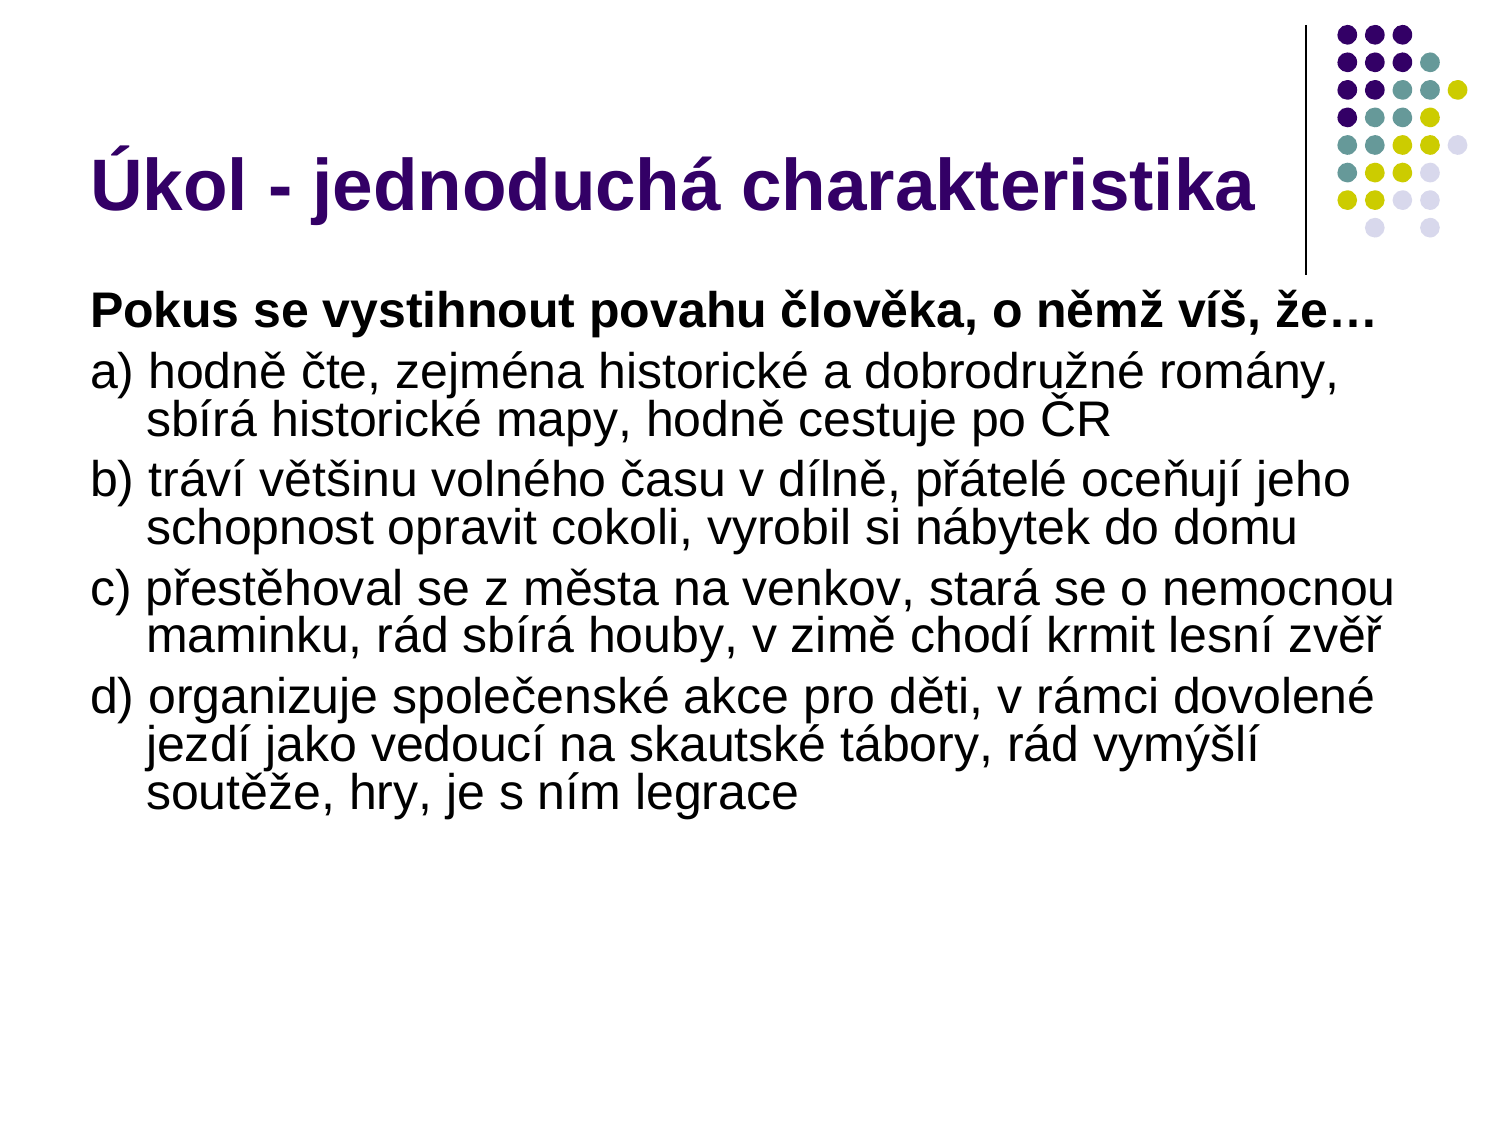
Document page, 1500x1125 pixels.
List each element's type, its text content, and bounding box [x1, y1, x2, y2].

list Pokus se vystihnout povahu člověka, o němž víš, že… a) hodně čte, zejména historické a dobrodružné romány, sbírá historické mapy, hodně cestuje po ČR b) tráví většinu volného času v dílně, přátelé oceňují jeho schopnost opravit cokoli, vyrobil si nábytek do domu c) přestěhoval se z města na venkov, stará se o nemocnou maminku, rád sbírá houby, v zimě chodí krmit lesní zvěř d) organizuje společenské akce pro děti, v rámci dovolené jezdí jako vedoucí na skautské tábory, rád vymýšlí soutěže, hry, je s ním legrace [75, 282, 1426, 1006]
title Úkol - jednoduchá charakteristika [74, 20, 1313, 233]
